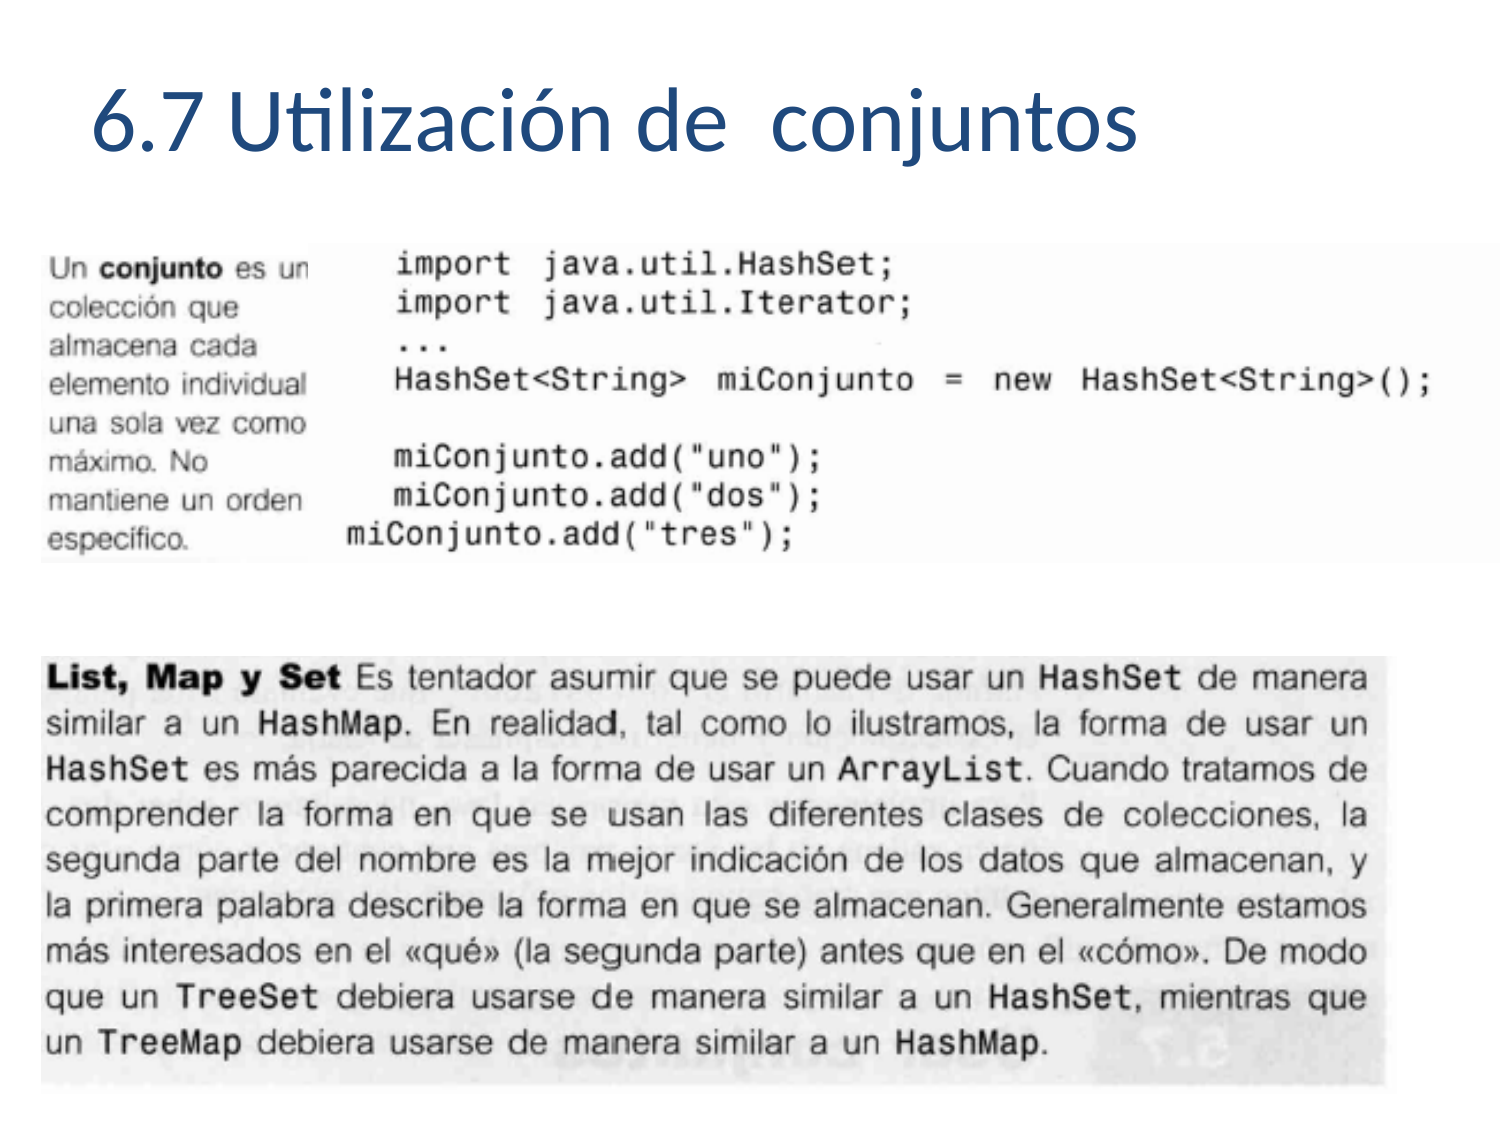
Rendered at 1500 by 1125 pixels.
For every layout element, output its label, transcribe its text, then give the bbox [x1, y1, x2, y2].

picture [41, 656, 1397, 1094]
picture [41, 243, 1500, 563]
title 6.7 Utilización de conjuntos [75, 45, 1426, 185]
